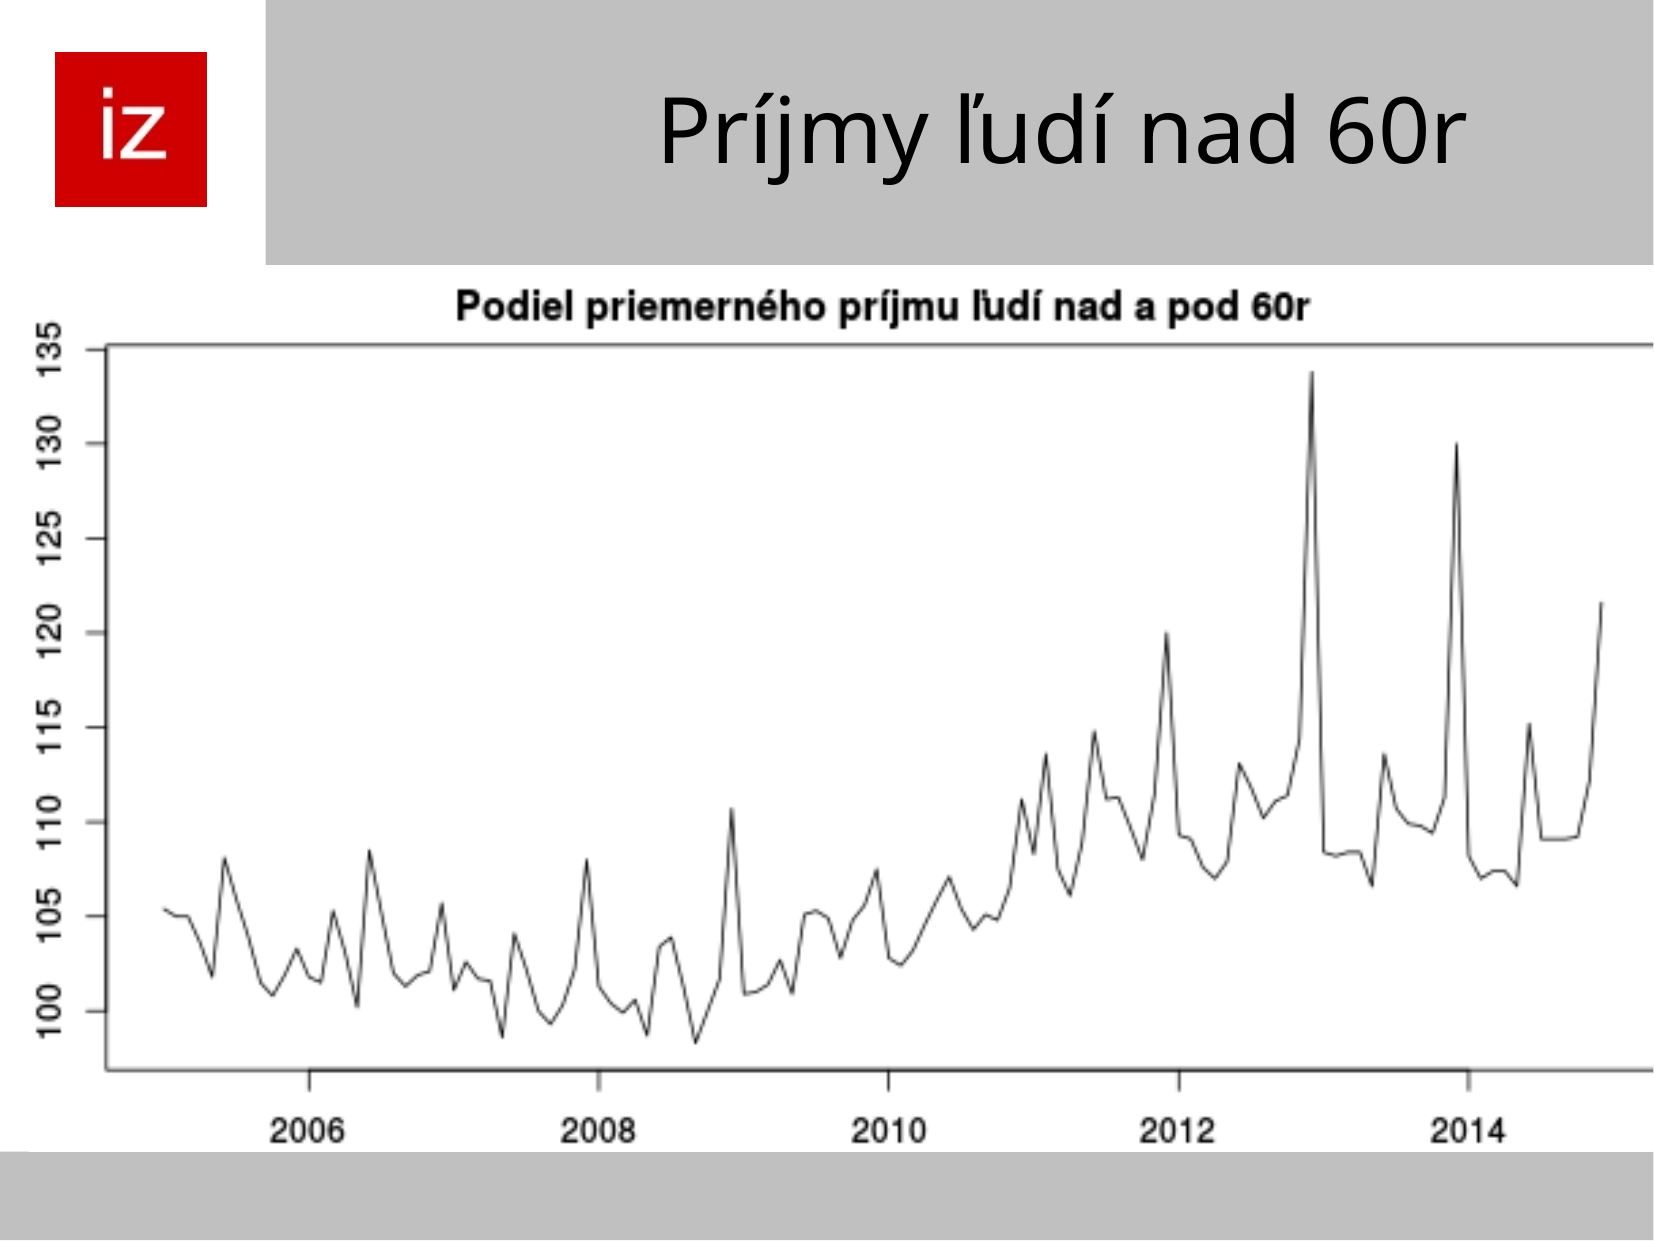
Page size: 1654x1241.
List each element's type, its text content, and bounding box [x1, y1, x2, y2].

picture [29, 265, 1654, 1152]
title Príjmy ľudí nad 60r [561, 29, 1565, 237]
picture [55, 52, 207, 207]
